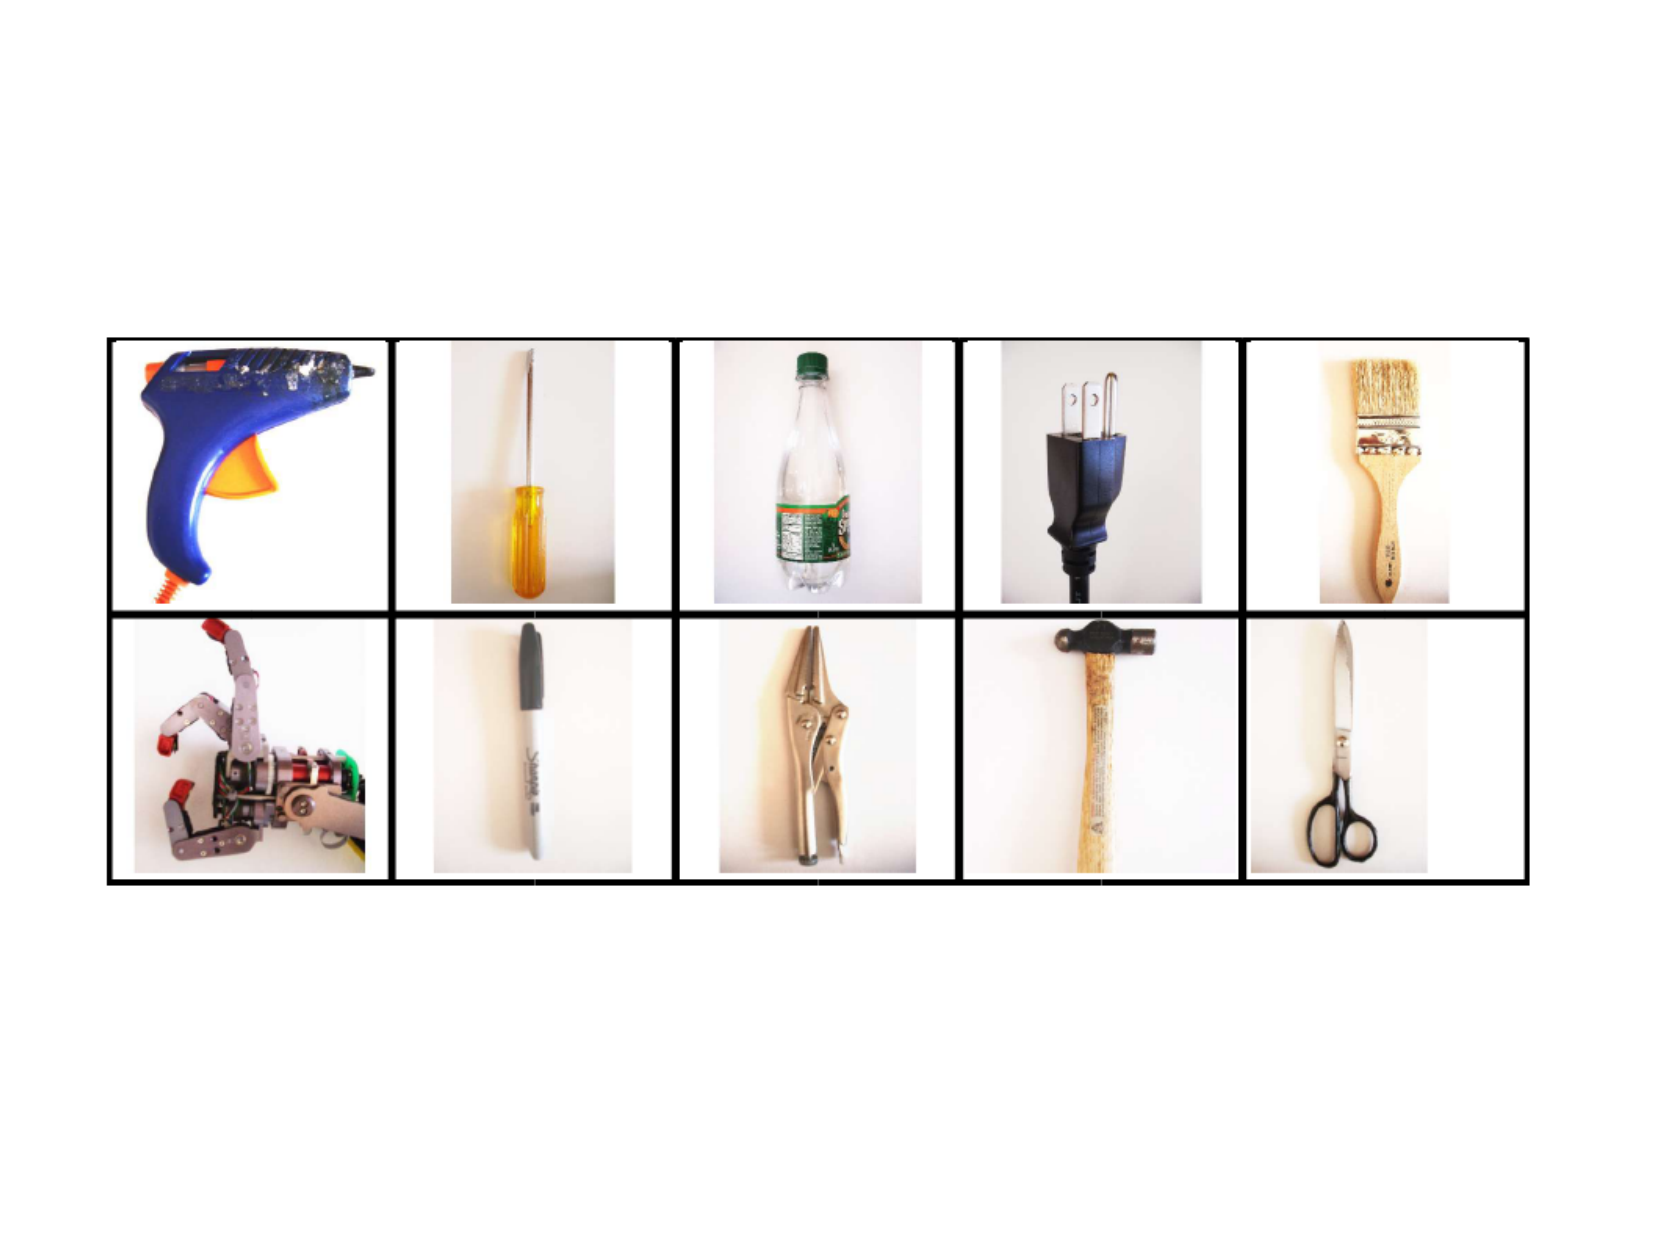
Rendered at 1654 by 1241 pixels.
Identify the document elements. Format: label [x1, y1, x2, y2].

picture [104, 333, 1533, 889]
